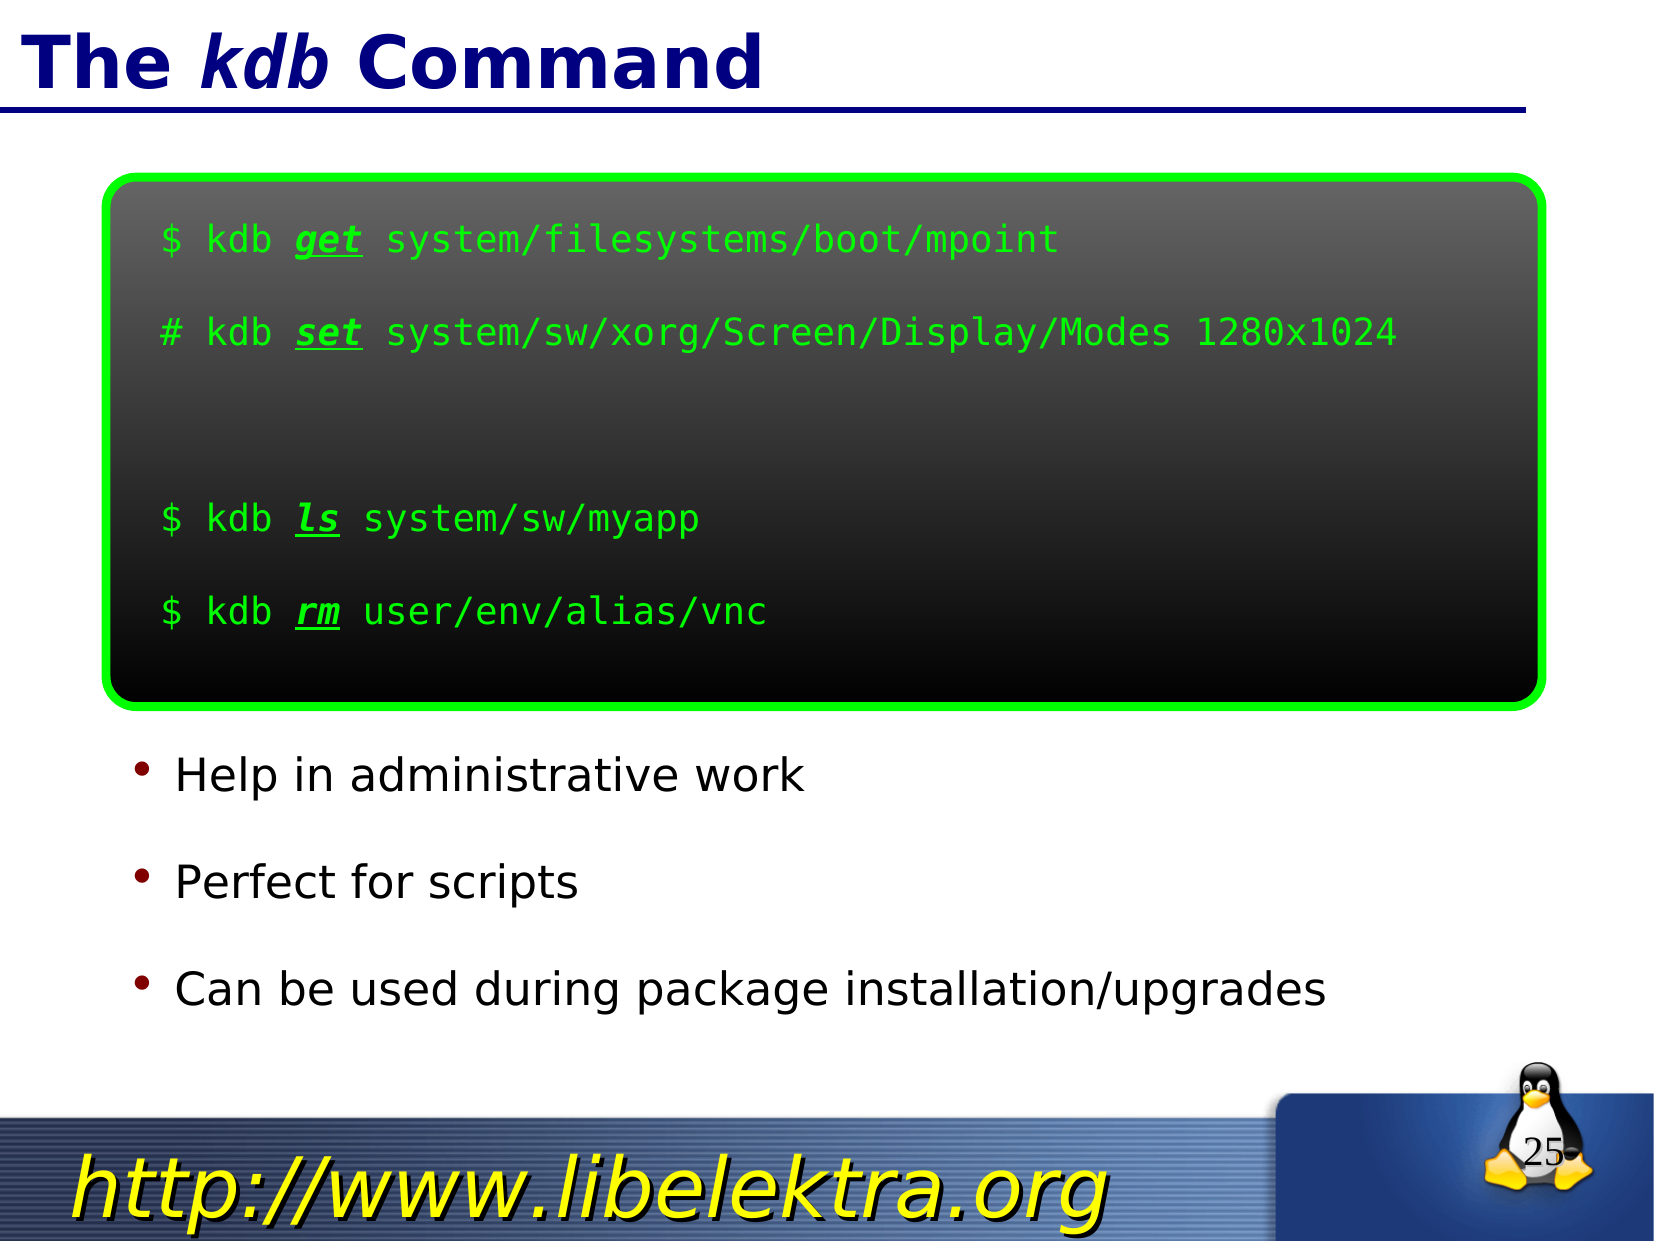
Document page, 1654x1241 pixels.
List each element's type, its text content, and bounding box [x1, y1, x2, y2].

text_box [106, 177, 1543, 707]
text_box The kdb Command [21, 14, 1611, 111]
text_box <Nummer> [1370, 1122, 1566, 1178]
list Help in administrative work Perfect for scripts Can be used during package installation/upgrades [118, 738, 1536, 1048]
text_box $ kdb get system/filesystems/boot/mpoint # kdb set system/sw/xorg/Screen/Display/Modes 1280x1024 $ kdb ls system/sw/myapp $ kdb rm user/env/alias/vnc [160, 214, 1511, 672]
picture [0, 1061, 1654, 1241]
